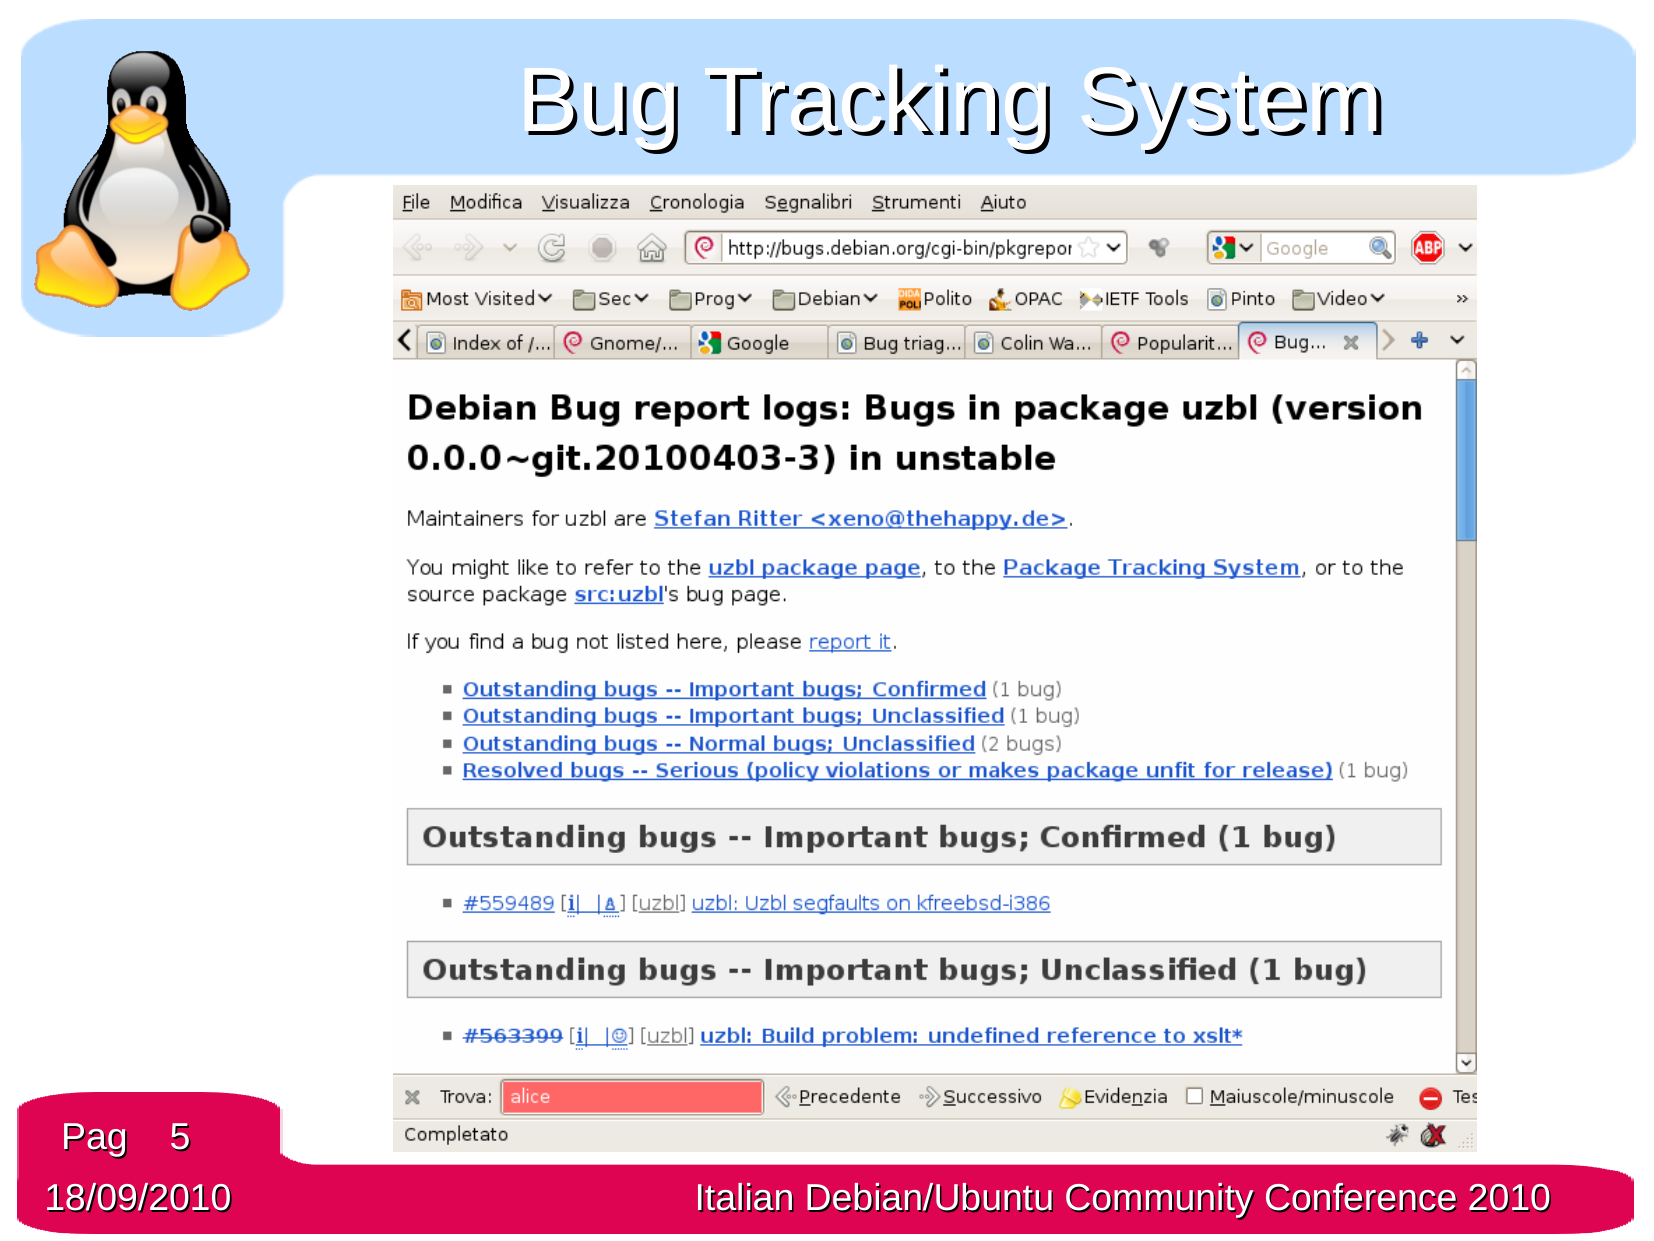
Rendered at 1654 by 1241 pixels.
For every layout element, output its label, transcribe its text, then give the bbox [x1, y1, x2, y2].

text_box Italian Debian/Ubuntu Community Conference 2010 [680, 1169, 1566, 1241]
title Bug Tracking System [265, 3, 1636, 196]
text_box 18/09/2010 [29, 1169, 296, 1241]
text_box Pag <numero> [46, 1108, 266, 1182]
picture [17, 19, 1636, 1234]
